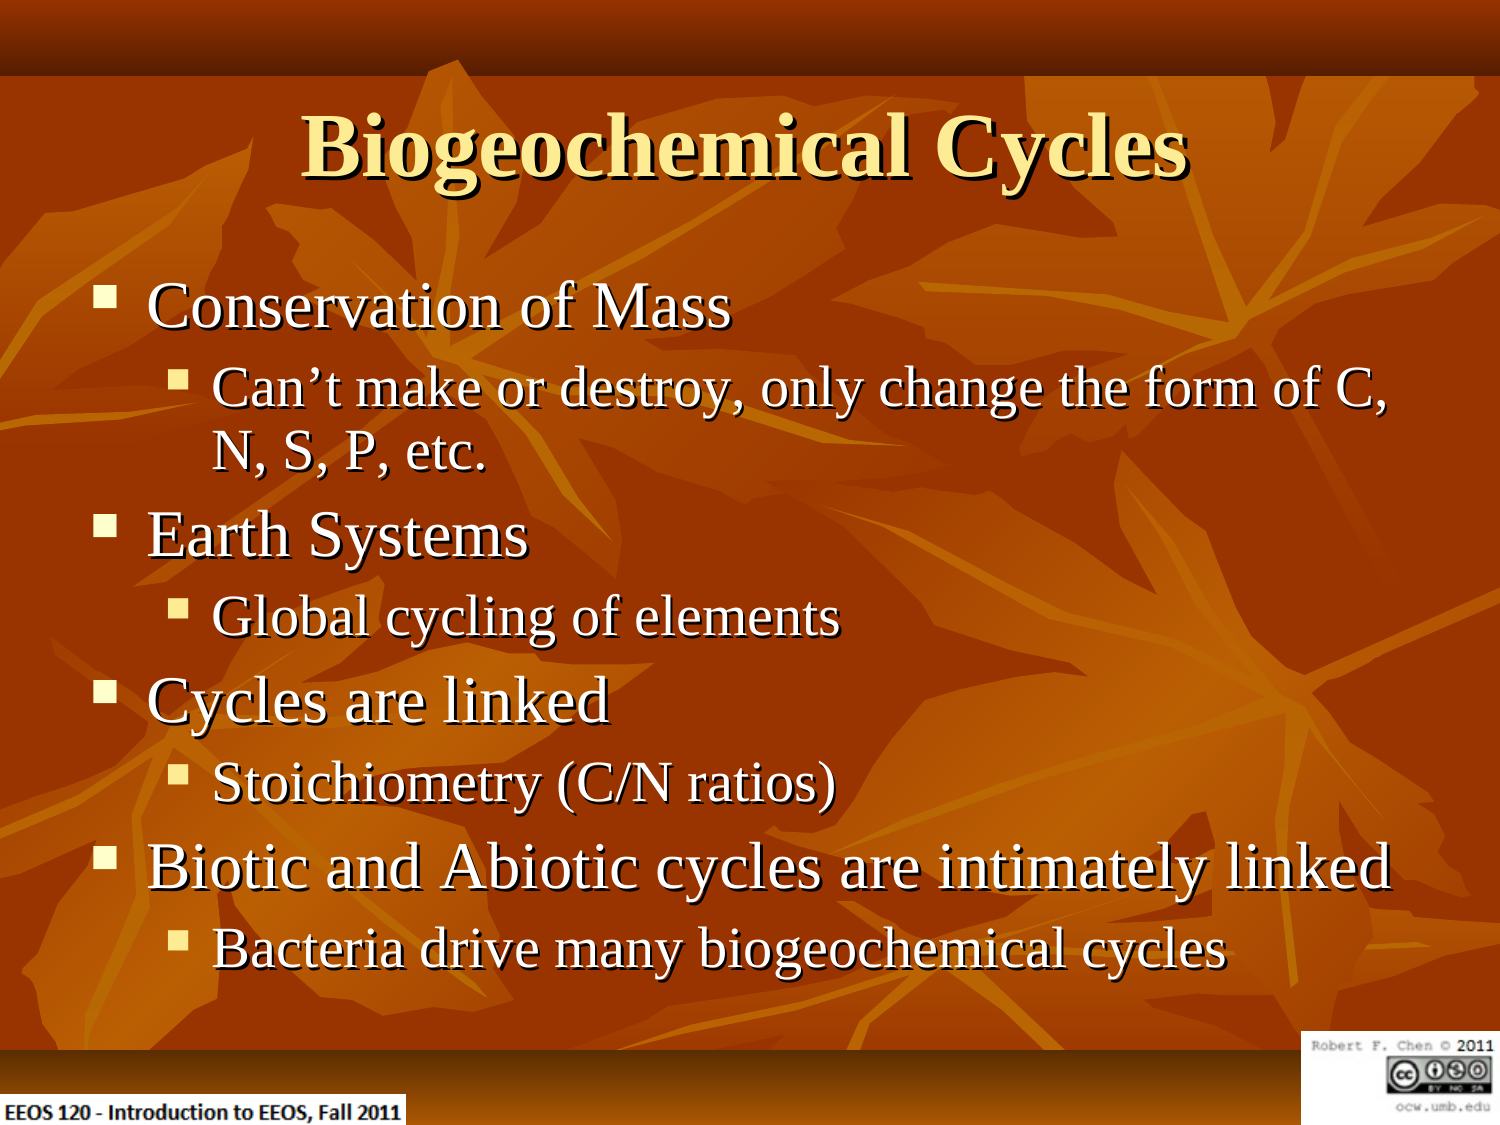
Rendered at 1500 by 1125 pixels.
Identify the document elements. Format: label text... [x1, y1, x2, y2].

picture [1301, 1031, 1500, 1125]
title Biogeochemical Cycles [75, 45, 1426, 234]
list Conservation of Mass Can’t make or destroy, only change the form of C, N, S, P, etc. Earth Systems Global cycling of elements Cycles are linked Stoichiometry (C/N ratios) Biotic and Abiotic cycles are intimately linked Bacteria drive many biogeochemical cycles [75, 262, 1426, 1006]
picture [0, 1094, 406, 1125]
